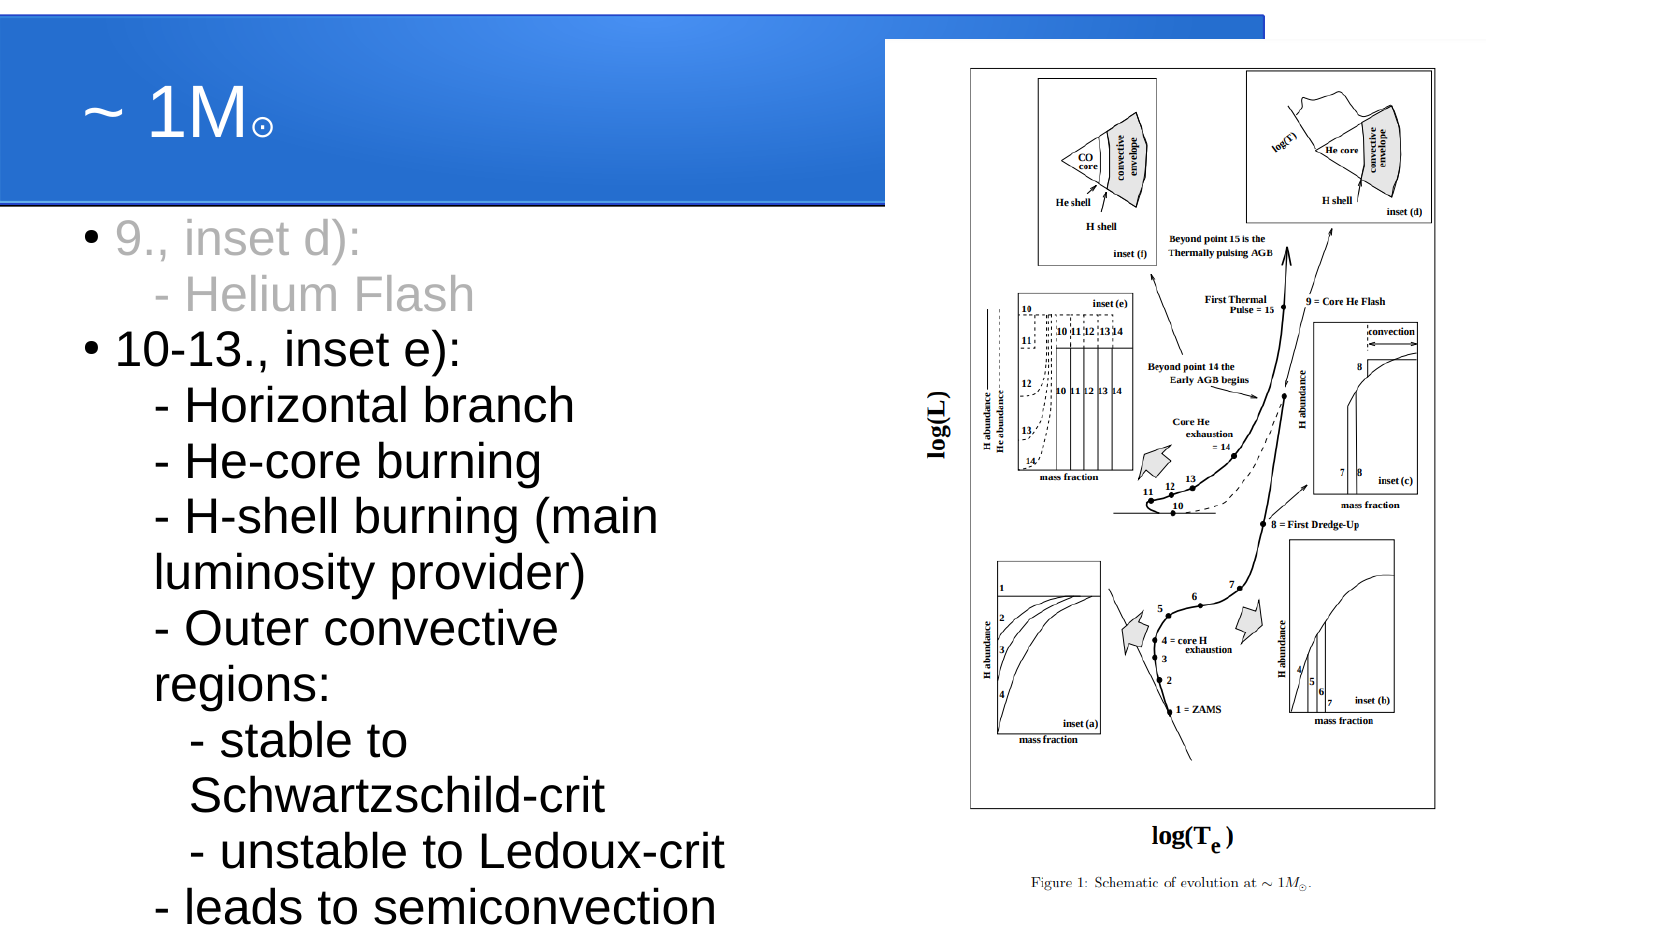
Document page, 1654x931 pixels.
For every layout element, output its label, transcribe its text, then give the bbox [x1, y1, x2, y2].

picture [885, 39, 1486, 916]
subtitle 9., inset d): - Helium Flash 10-13., inset e): - Horizontal branch - He-core burning - H-shell burning (main luminosity provider) - Outer convective regions: - stable to Schwartzschild-crit - unstable to Ledoux-crit - leads to semiconvection [82, 210, 751, 931]
title ~ 1M⊙ [82, 35, 1235, 189]
